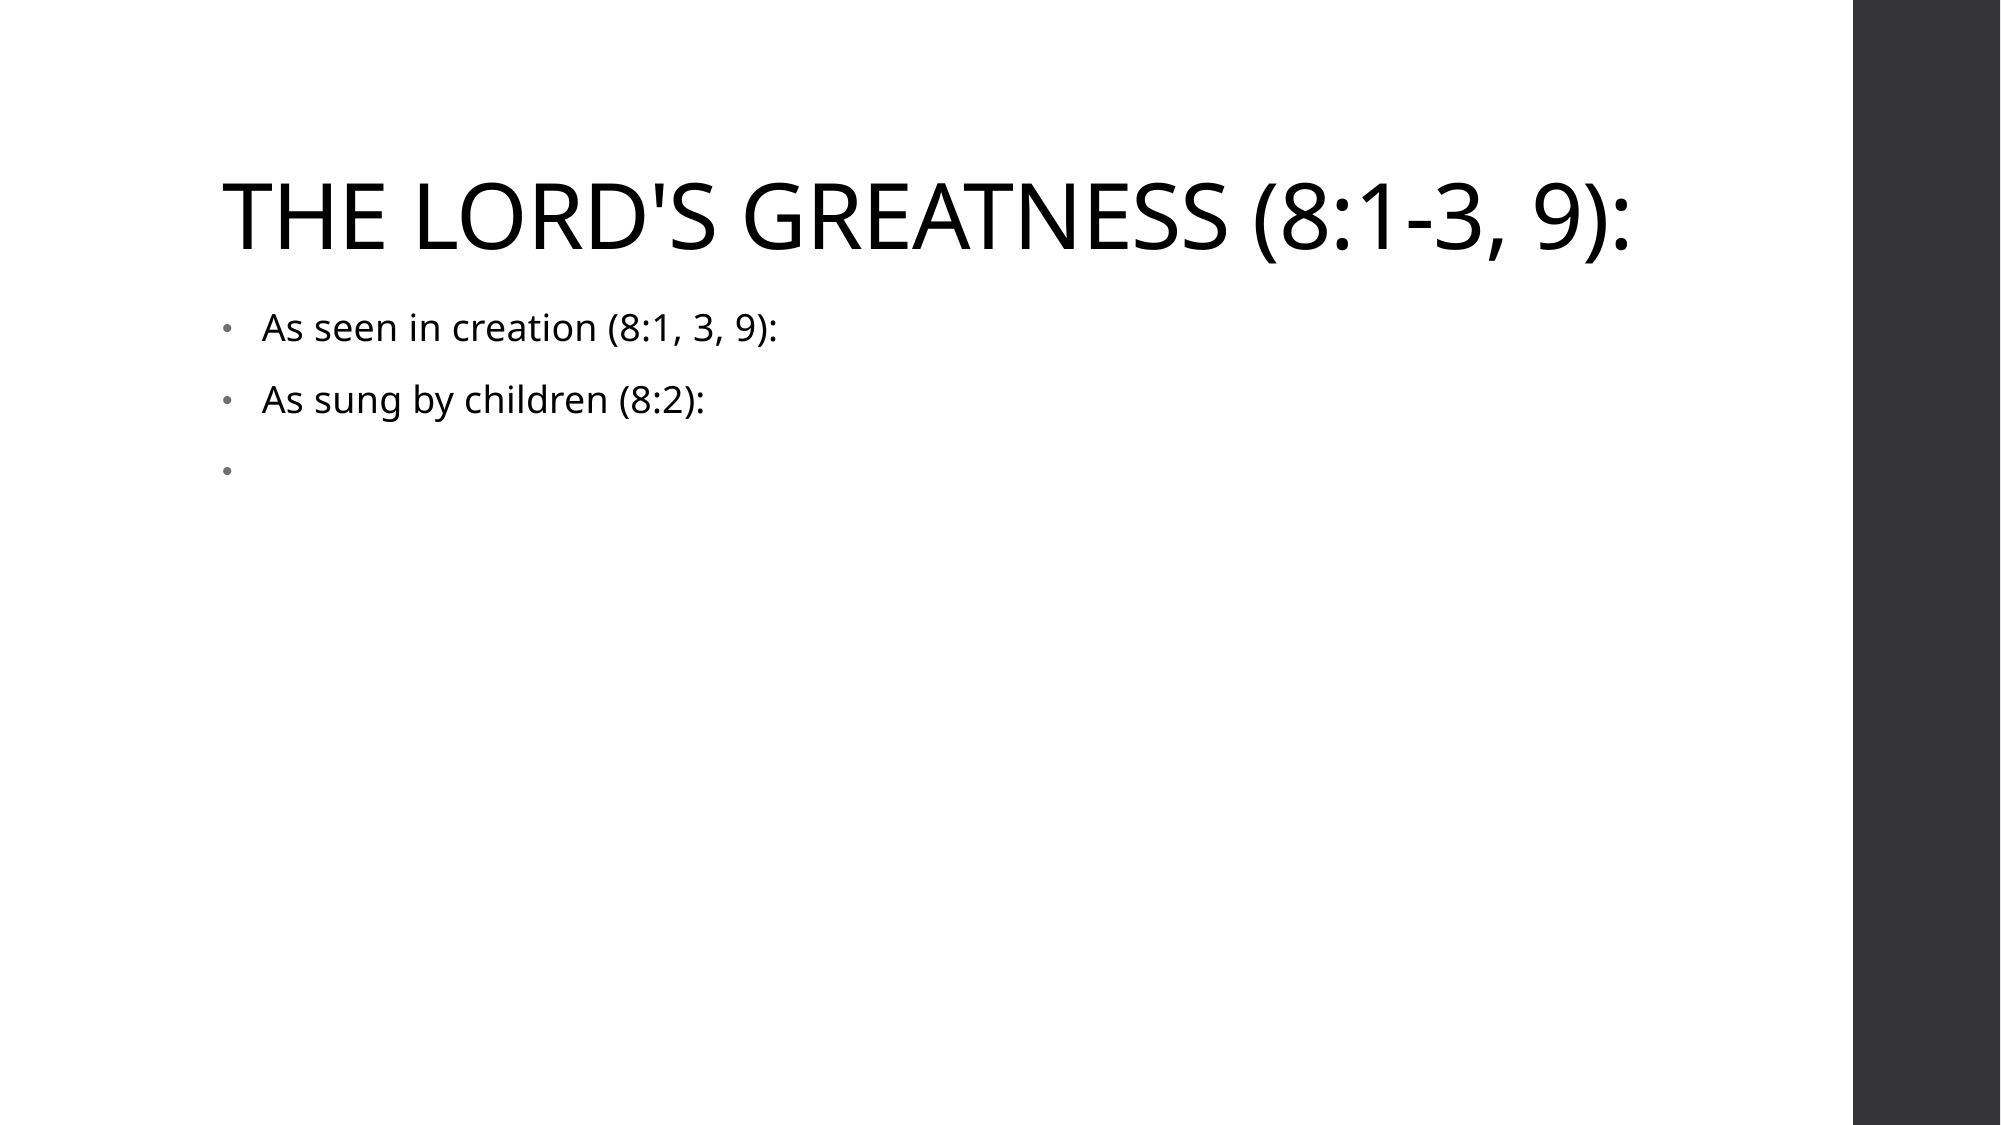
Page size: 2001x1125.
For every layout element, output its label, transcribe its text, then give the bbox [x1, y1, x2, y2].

list As seen in creation (8:1, 3, 9): As sung by children (8:2): [206, 299, 1617, 1014]
title THE LORD'S GREATNESS (8:1-3, 9): [206, 60, 1797, 278]
